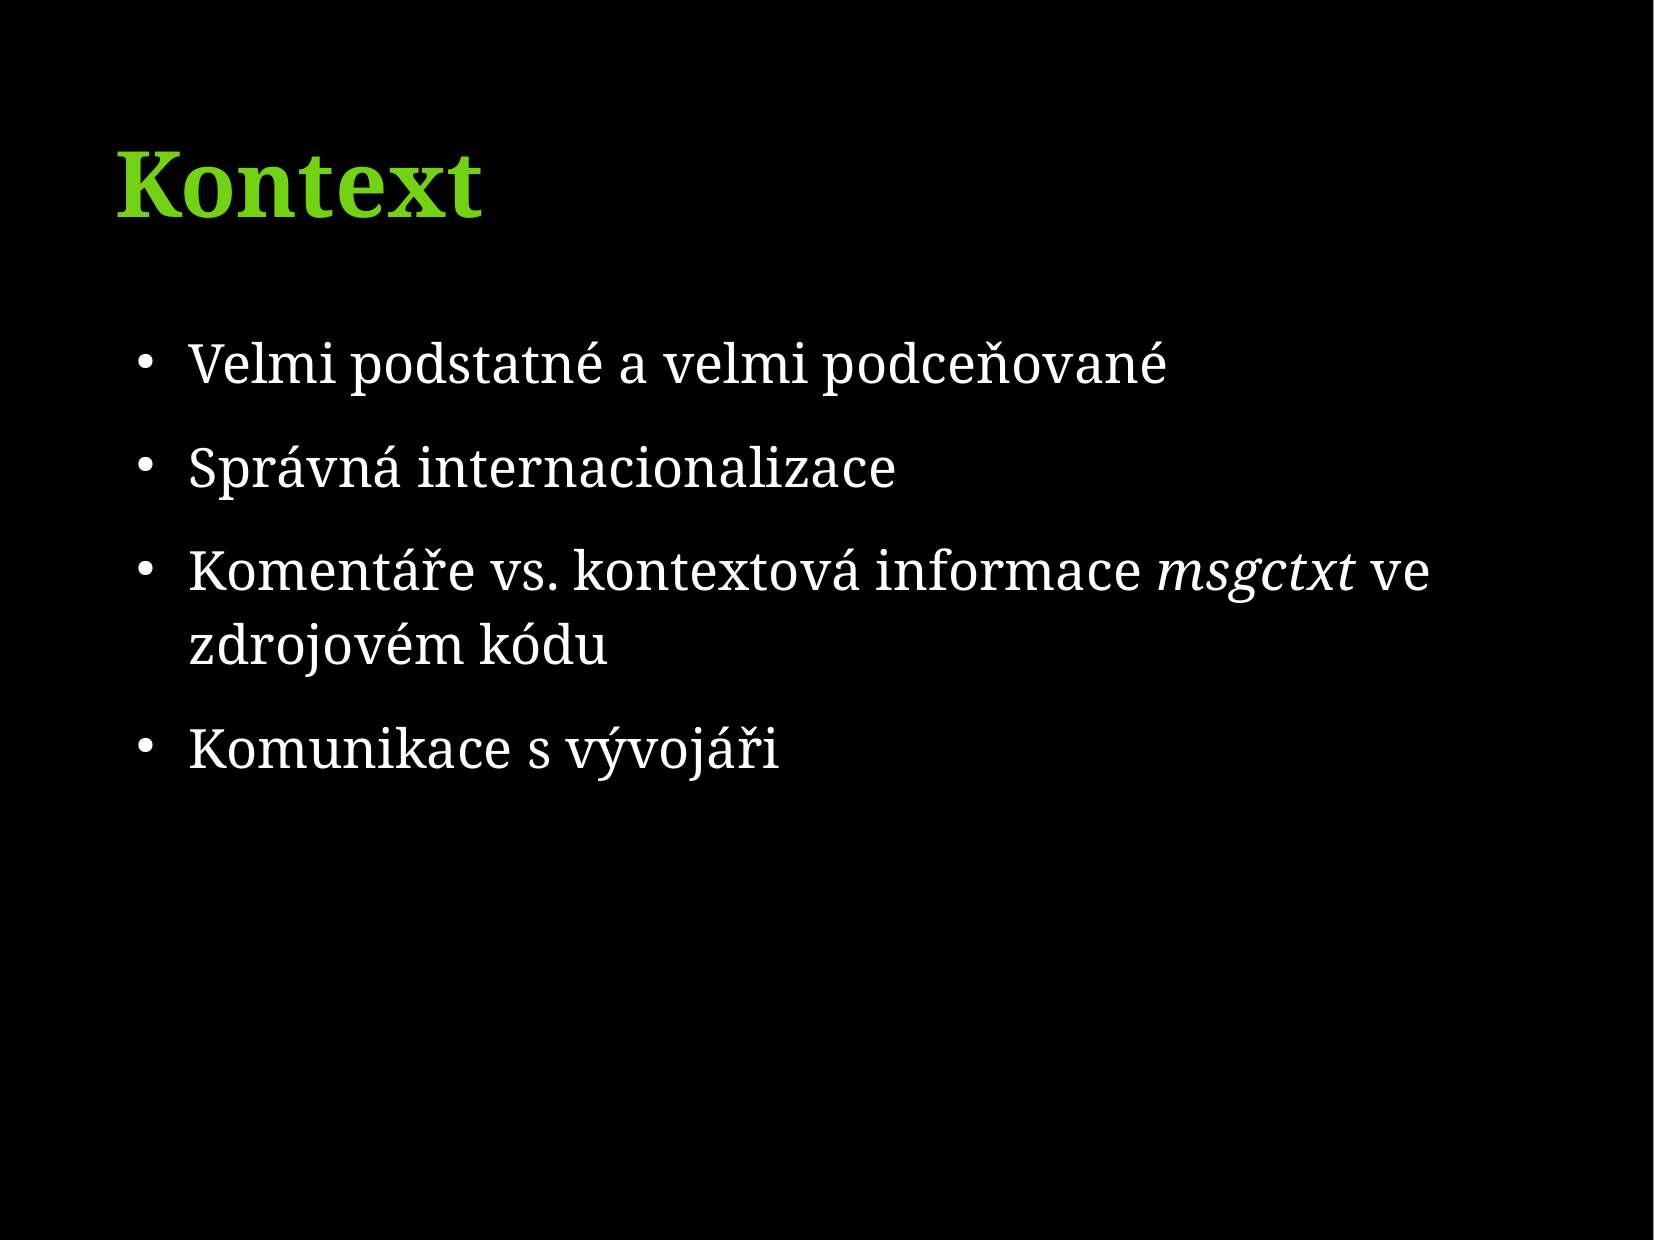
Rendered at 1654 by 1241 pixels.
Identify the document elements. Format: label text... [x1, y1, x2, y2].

list Velmi podstatné a velmi podceňované Správná internacionalizace Komentáře vs. kontextová informace msgctxt ve zdrojovém kódu Komunikace s vývojáři [118, 325, 1536, 1145]
title Kontext [115, 78, 1539, 287]
